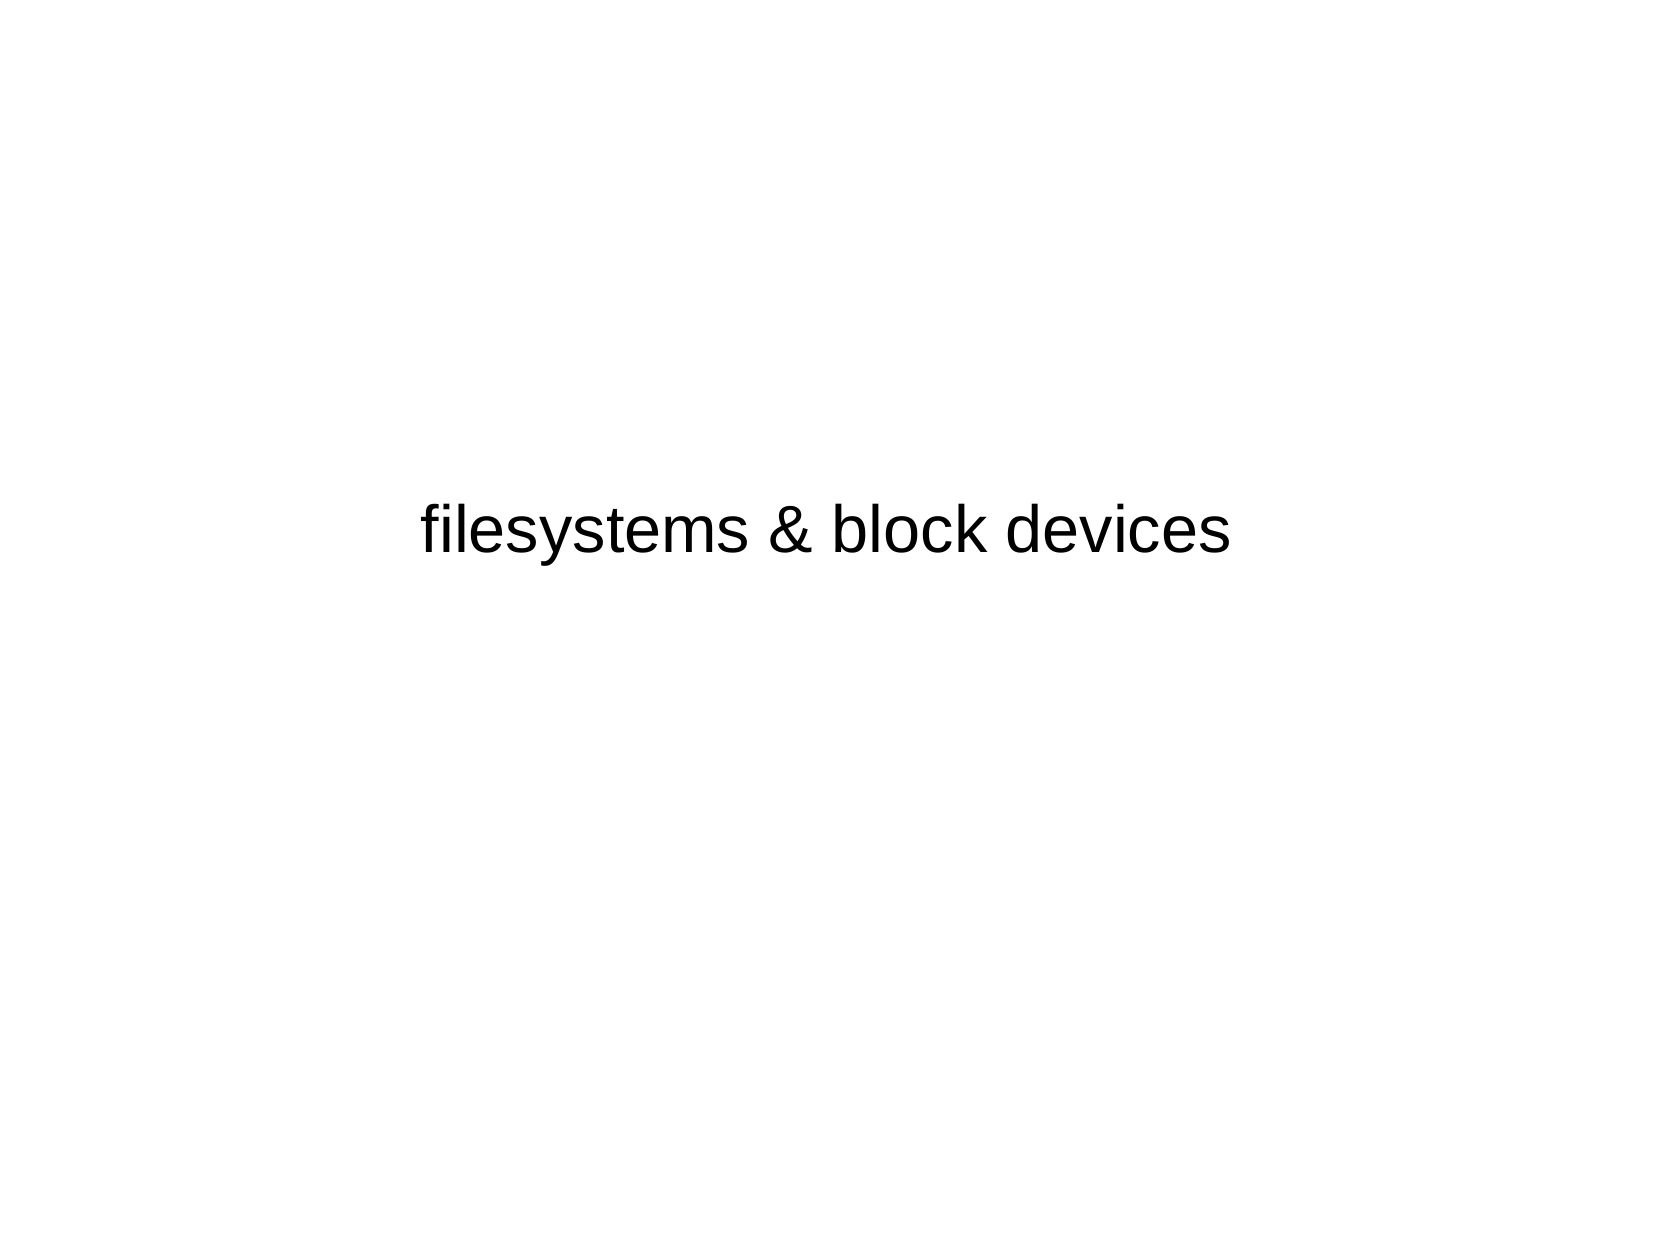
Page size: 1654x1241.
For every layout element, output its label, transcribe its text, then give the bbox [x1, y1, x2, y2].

subtitle filesystems & block devices [82, 49, 1571, 1010]
